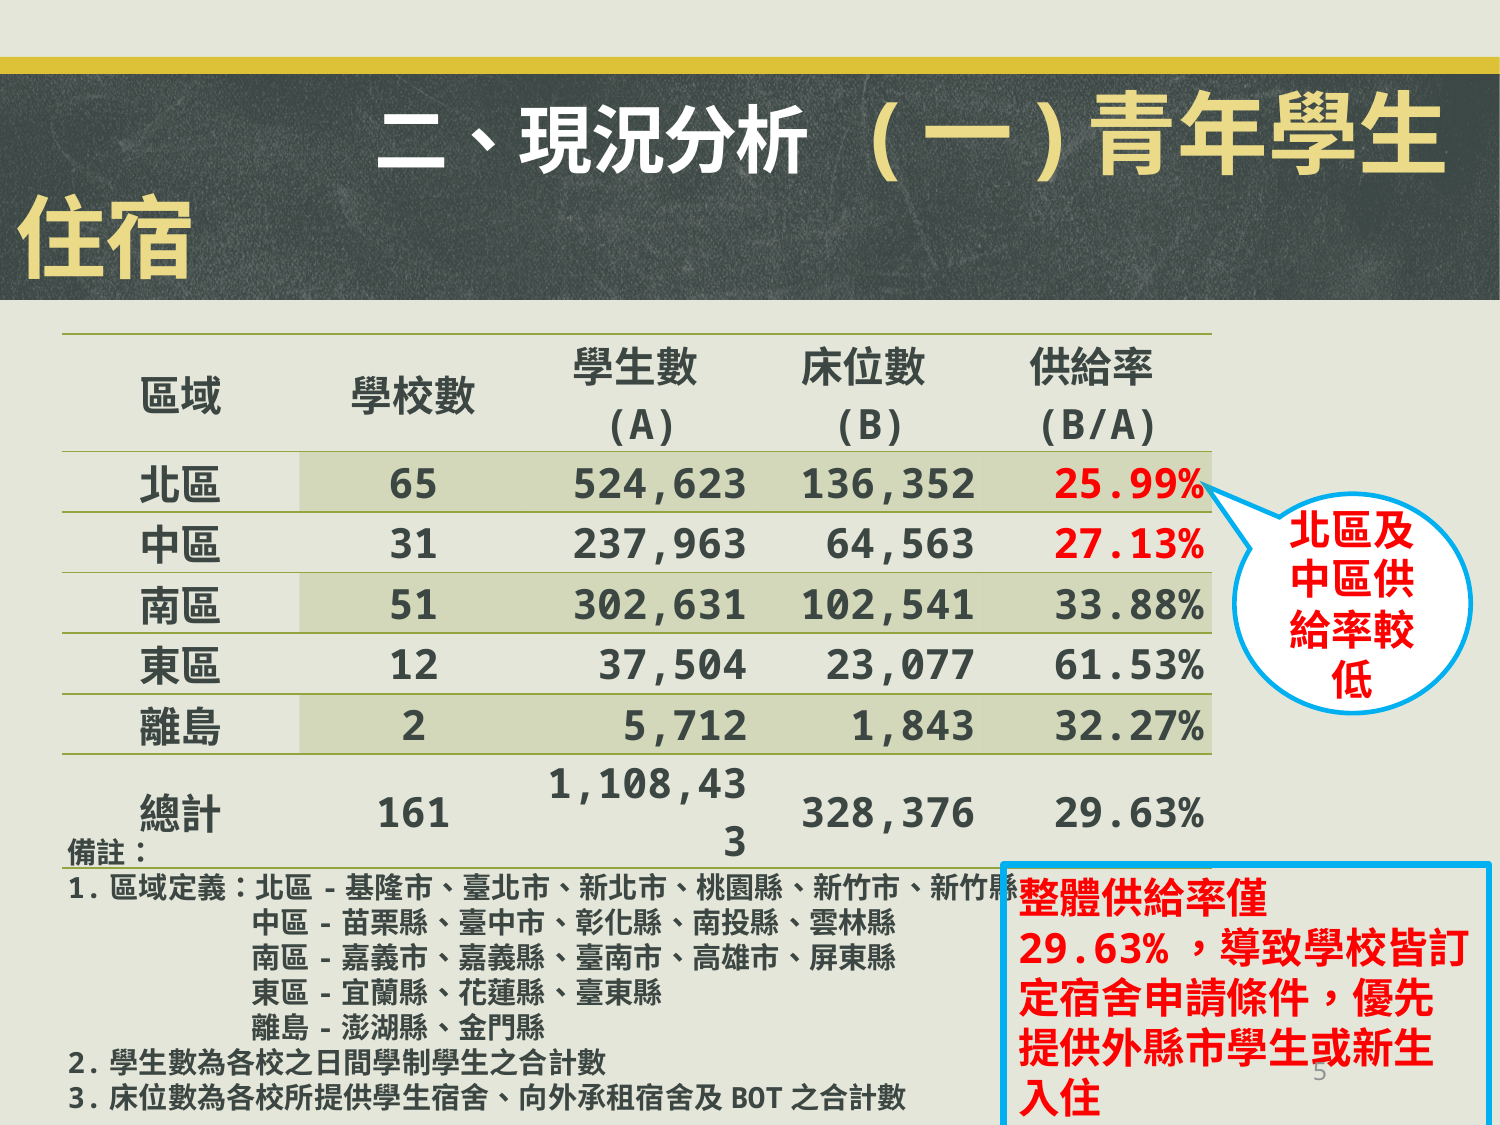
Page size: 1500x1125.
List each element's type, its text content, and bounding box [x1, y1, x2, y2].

table_cell 31 [299, 513, 528, 572]
table_cell 25.99% [984, 452, 1212, 511]
table_cell 328,376 [756, 755, 984, 827]
table_cell 524,623 [528, 452, 756, 511]
text_box 北區及中區供給率較低 [1212, 488, 1471, 714]
table_header 床位數(B) [756, 335, 984, 451]
table_header 學生數(A) [528, 335, 756, 451]
table_cell 29.63% [984, 755, 1212, 864]
table_header 供給率(B/A) [984, 335, 1212, 451]
title 二、現況分析 (一)青年學生住宿 [0, 76, 1500, 300]
table_cell 1,108,433 [528, 755, 756, 827]
table_cell 37,504 [528, 634, 756, 693]
table_cell 2 [299, 695, 528, 753]
table_cell 136,352 [756, 452, 984, 511]
table_cell 102,541 [756, 573, 984, 632]
table_cell 27.13% [984, 513, 1212, 572]
table_cell 東區 [62, 634, 299, 693]
table_cell 總計 [161, 801, 173, 807]
table_cell 33.88% [984, 573, 1212, 632]
slide_number <編號> [1099, 1042, 1343, 1103]
table_cell 302,631 [528, 573, 756, 632]
table_cell 237,963 [528, 513, 756, 572]
table_cell 161 [409, 813, 417, 822]
table_cell 12 [299, 634, 528, 693]
table_cell 南區 [62, 573, 299, 632]
table_cell 161 [299, 755, 528, 827]
table_cell 1,843 [756, 695, 984, 753]
table_header 學校數 [299, 335, 528, 451]
table_cell 中區 [62, 513, 299, 572]
table_cell 64,563 [756, 513, 984, 572]
table_cell 離島 [62, 695, 299, 753]
text_box 備註： 1.區域定義：北區-基隆市、臺北市、新北市、桃園縣、新竹市、新竹縣 中區-苗栗縣、臺中市、彰化縣、南投縣、雲林縣 南區-嘉義市、嘉義縣、臺南市、高雄市、屏東縣 東區-宜蘭縣、花蓮縣、臺東縣 離島-澎湖縣、金門縣 2.學生數為各校之日間學制學生之合計數 3.床位數為各校所提供學生宿舍、向外承租宿舍及BOT之合計數 [52, 827, 1062, 1122]
table_cell 32.27% [984, 695, 1212, 753]
table_cell 23,077 [756, 634, 984, 693]
table_header 區域 [62, 335, 299, 451]
table_cell 北區 [62, 452, 299, 511]
table_cell 65 [299, 452, 528, 511]
table_cell 5,712 [528, 695, 756, 753]
table_cell 61.53% [984, 634, 1212, 693]
table_cell 總計 [62, 755, 299, 827]
text_box 整體供給率僅29.63%，導致學校皆訂定宿舍申請條件，優先提供外縣市學生或新生入住 [1003, 864, 1490, 1125]
table_cell 51 [299, 573, 528, 632]
